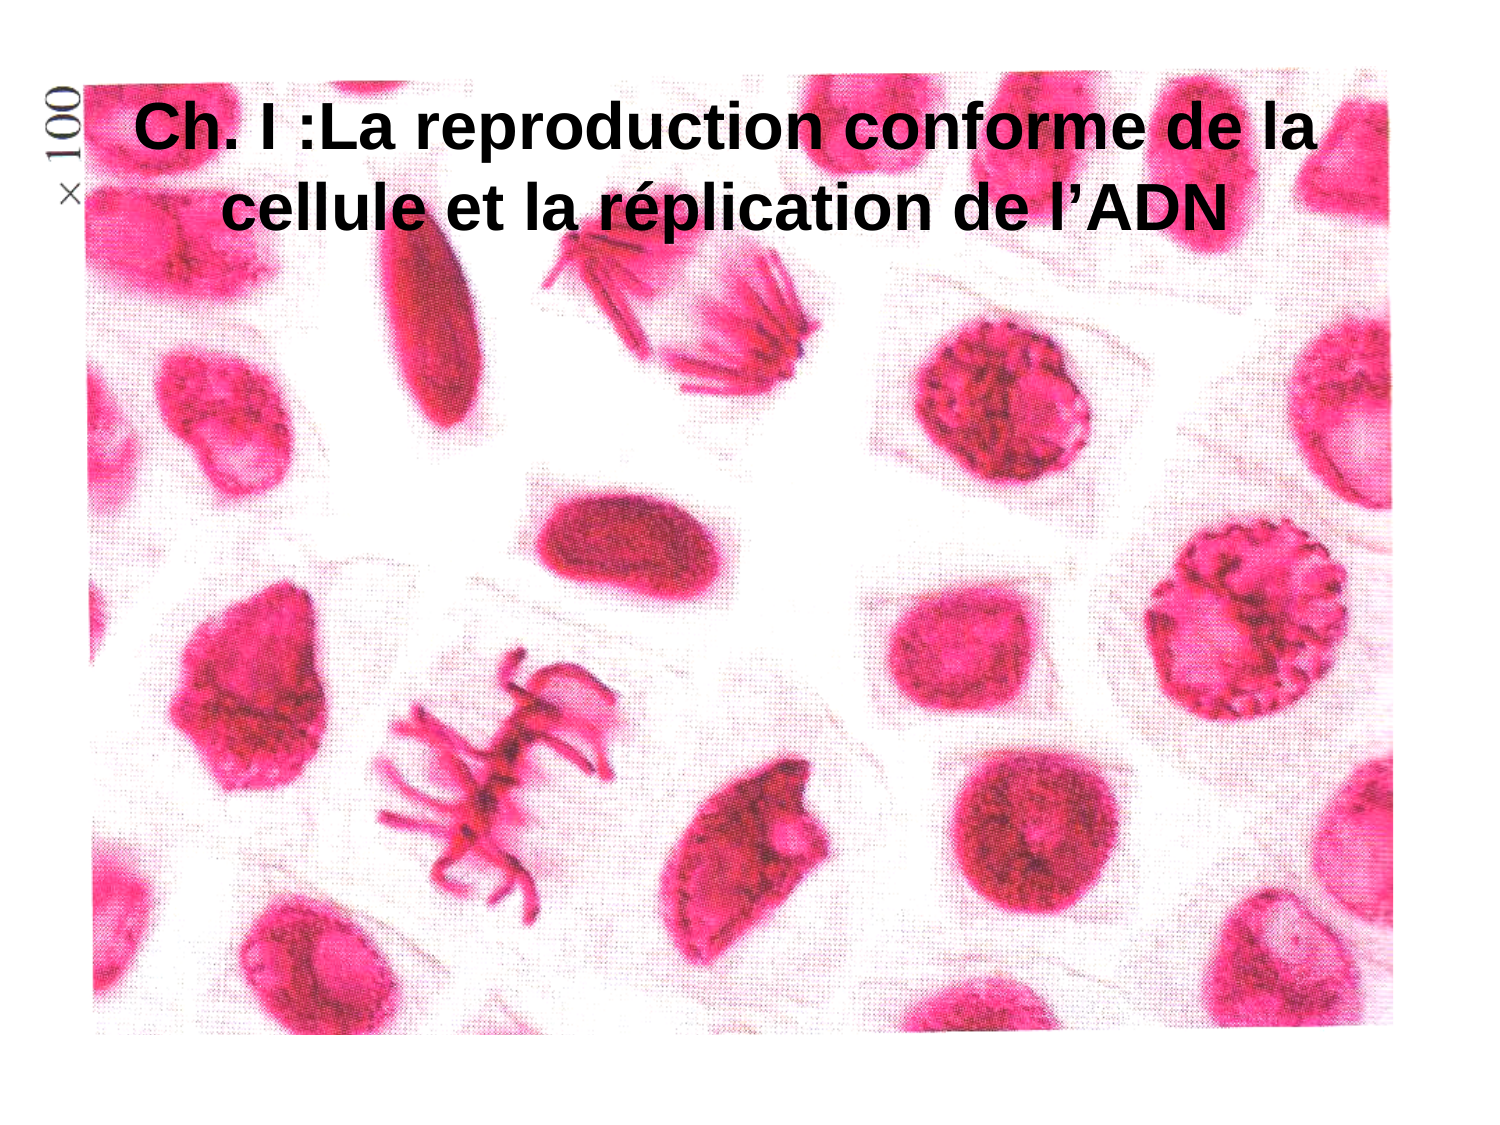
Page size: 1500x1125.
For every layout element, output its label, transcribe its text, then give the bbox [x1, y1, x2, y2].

picture [29, 66, 1394, 1035]
title Ch. I :La reproduction conforme de la cellule et la réplication de l’ADN [88, 42, 1364, 284]
